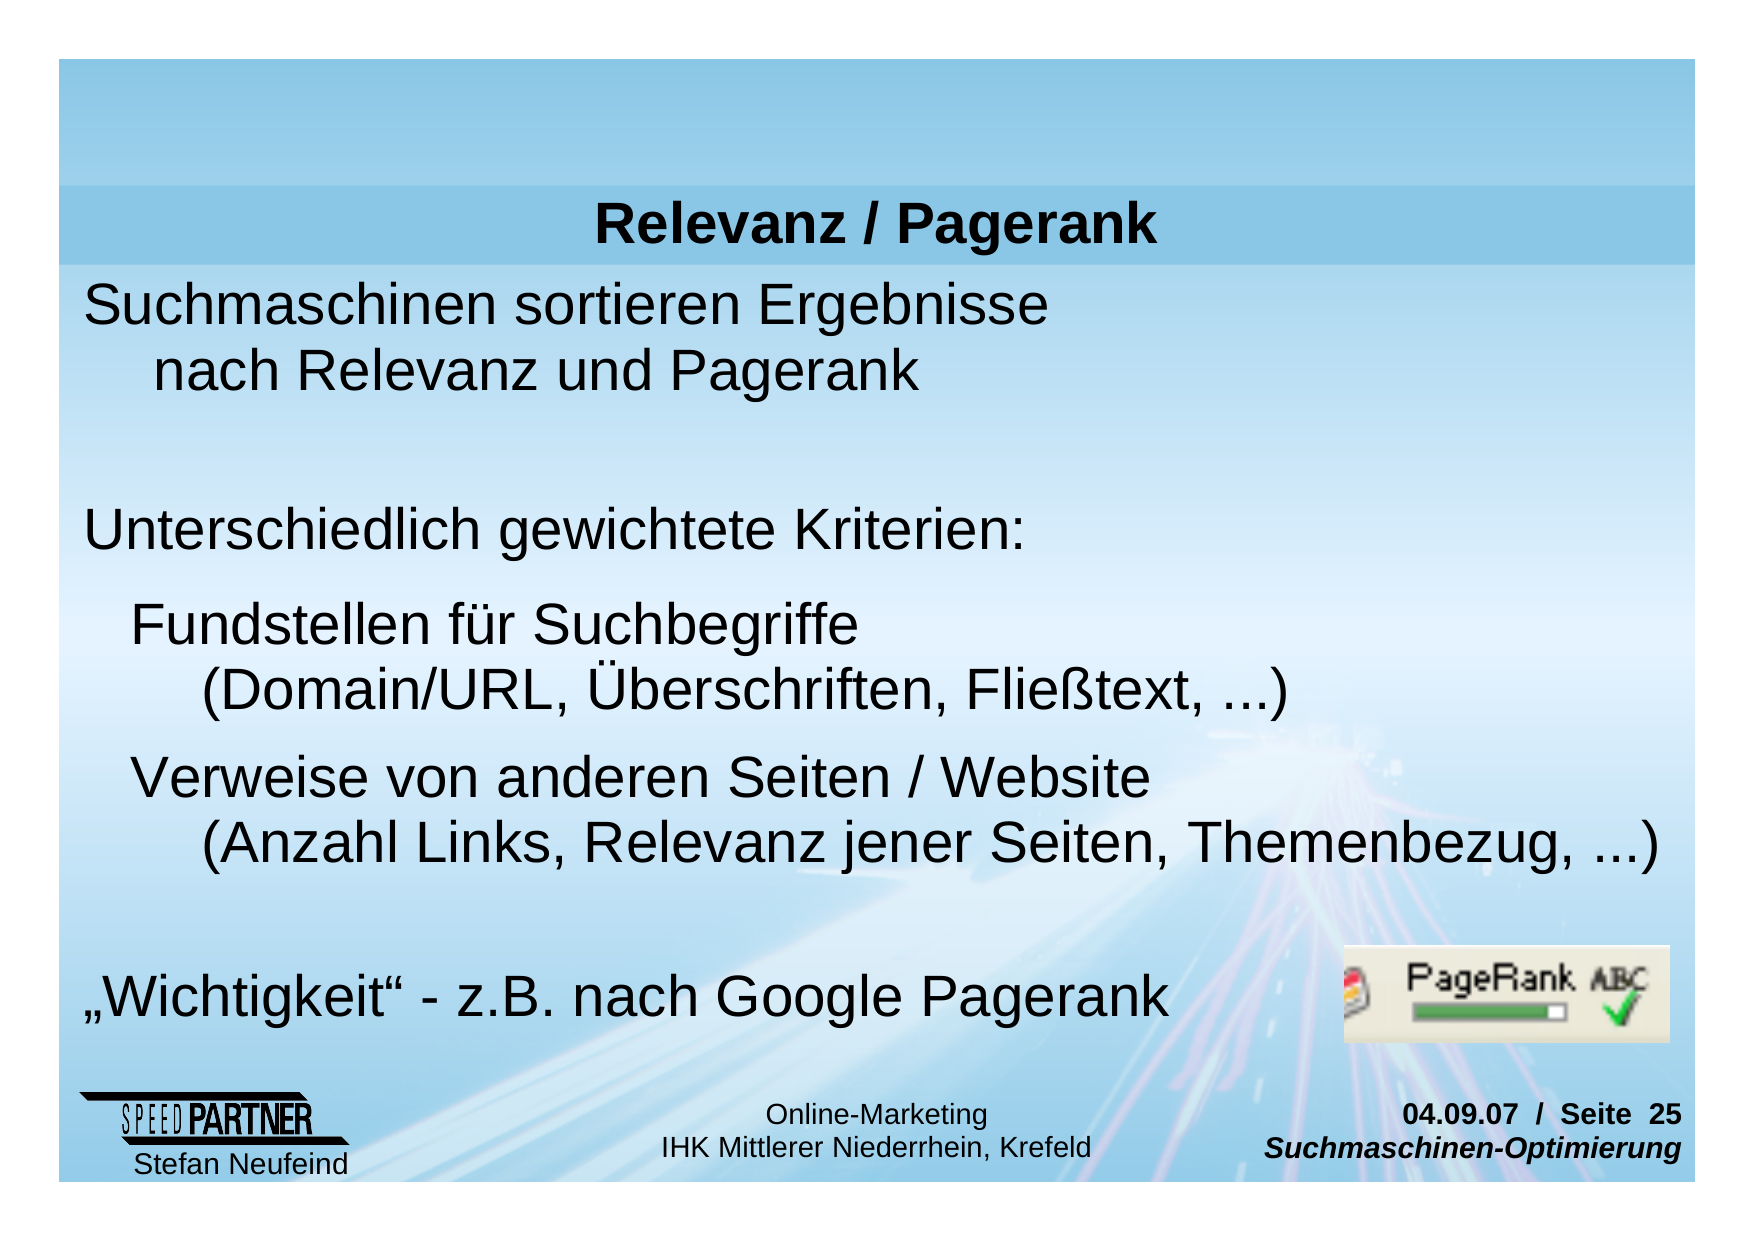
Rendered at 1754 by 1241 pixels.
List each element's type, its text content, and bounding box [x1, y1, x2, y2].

picture [1344, 945, 1670, 1043]
picture [59, 265, 1695, 1182]
title Relevanz / Pagerank [59, 190, 1695, 257]
picture [59, 59, 1695, 185]
list Suchmaschinen sortieren Ergebnisse nach Relevanz und Pagerank Unterschiedlich gewichtete Kriterien: Fundstellen für Suchbegriffe (Domain/URL, Überschriften, Fließtext, ...) Verweise von anderen Seiten / Website (Anzahl Links, Relevanz jener Seiten, Themenbezug, ...) „Wichtigkeit“ - z.B. nach Google Pagerank [71, 272, 1695, 1055]
